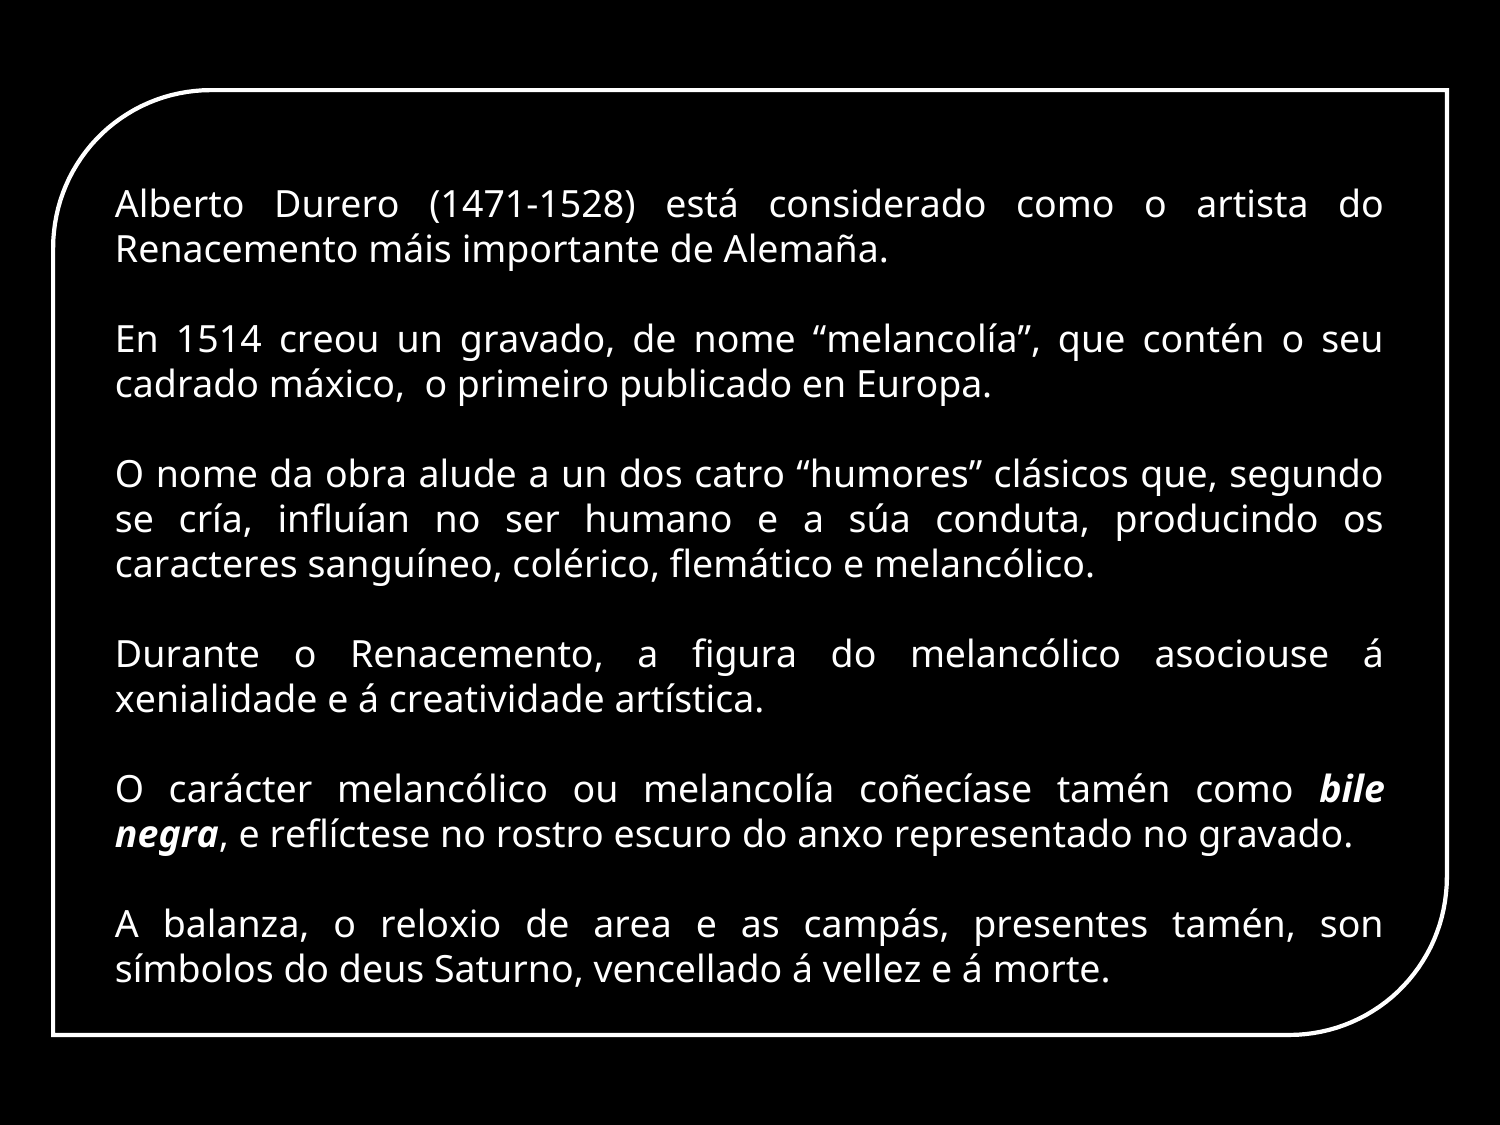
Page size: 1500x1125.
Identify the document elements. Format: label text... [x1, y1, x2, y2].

text_box Alberto Durero (1471-1528) está considerado como o artista do Renacemento máis importante de Alemaña. En 1514 creou un gravado, de nome “melancolía”, que contén o seu cadrado máxico, o primeiro publicado en Europa. O nome da obra alude a un dos catro “humores” clásicos que, segundo se cría, influían no ser humano e a súa conduta, producindo os caracteres sanguíneo, colérico, flemático e melancólico. Durante o Renacemento, a figura do melancólico asociouse á xenialidade e á creatividade artística. O carácter melancólico ou melancolía coñecíase tamén como bile negra, e reflíctese no rostro escuro do anxo representado no gravado. A balanza, o reloxio de area e as campás, presentes tamén, son símbolos do deus Saturno, vencellado á vellez e á morte. [100, 172, 1400, 1032]
text_box Alberto Durero (1471-1528) está considerado como o artista do Renacemento máis importante de Alemaña. En 1514 creou un gravado, de nome “melancolía”, que contén o seu cadrado máxico, o primeiro publicado en Europa. O nome da obra alude a un dos catro “humores” clásicos que, segundo se cría, influían no ser humano e a súa conduta, producindo os caracteres sanguíneo, colérico, flemático e melancólico. Durante o Renacemento, a figura do melancólico asociouse á xenialidade e á creatividade artística. O carácter melancólico ou melancolía coñecíase tamén como bile negra, e reflíctese no rostro escuro do anxo representado no gravado. A balanza, o reloxio de area e as campás, presentes tamén, son símbolos do deus Saturno, vencellado á vellez e á morte. [100, 994, 1400, 1044]
